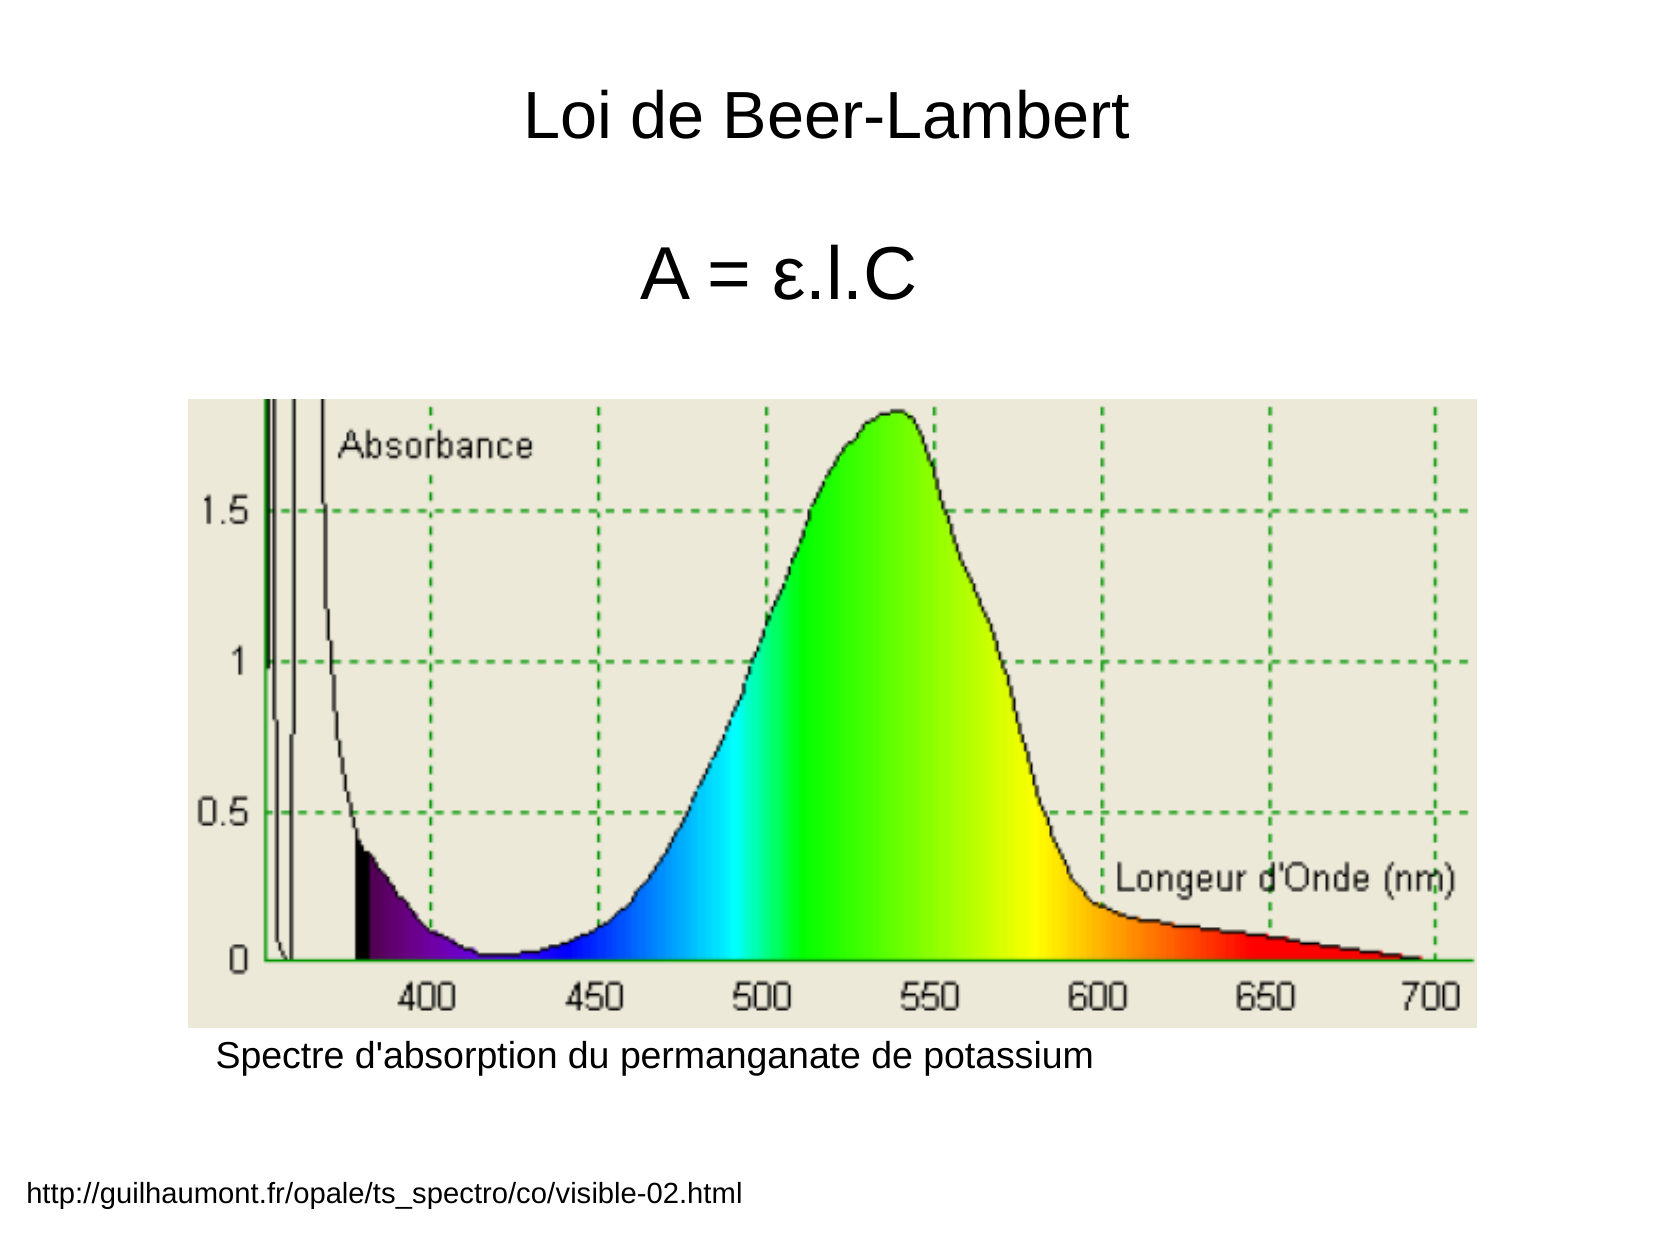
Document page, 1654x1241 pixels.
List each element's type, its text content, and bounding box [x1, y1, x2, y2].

text_box Spectre d'absorption du permanganate de potassium [200, 1027, 1465, 1085]
text_box http://guilhaumont.fr/opale/ts_spectro/co/visible-02.html [11, 1169, 957, 1227]
picture [188, 399, 1477, 1028]
text_box A = ε.l.C [625, 224, 1418, 324]
text_box Loi de Beer-Lambert [0, 71, 1654, 161]
